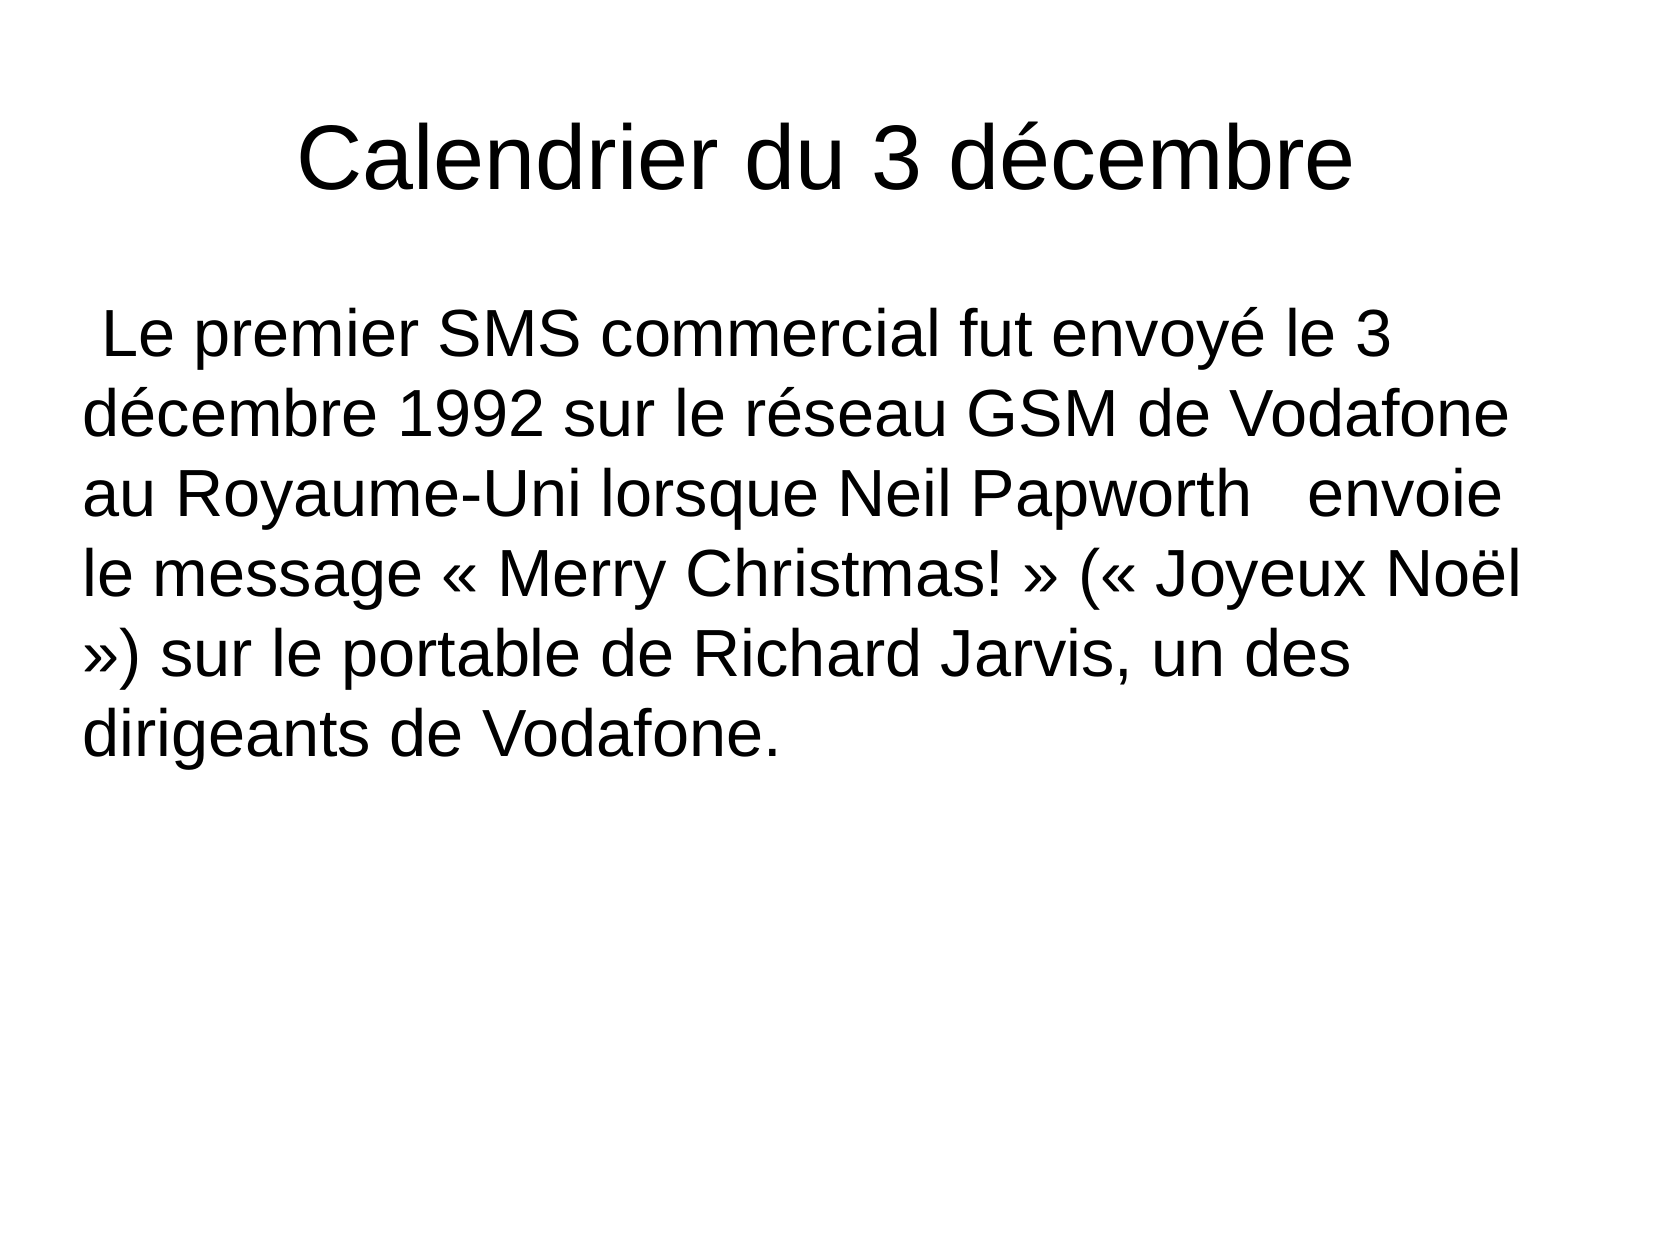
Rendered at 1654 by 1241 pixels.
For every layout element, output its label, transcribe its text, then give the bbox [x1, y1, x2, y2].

list Le premier SMS commercial fut envoyé le 3 décembre 1992 sur le réseau GSM de Vodafone au Royaume-Uni lorsque Neil Papworth envoie le message « Merry Christmas! » (« Joyeux Noël ») sur le portable de Richard Jarvis, un des dirigeants de Vodafone. [82, 290, 1571, 1010]
title Calendrier du 3 décembre [82, 49, 1571, 257]
